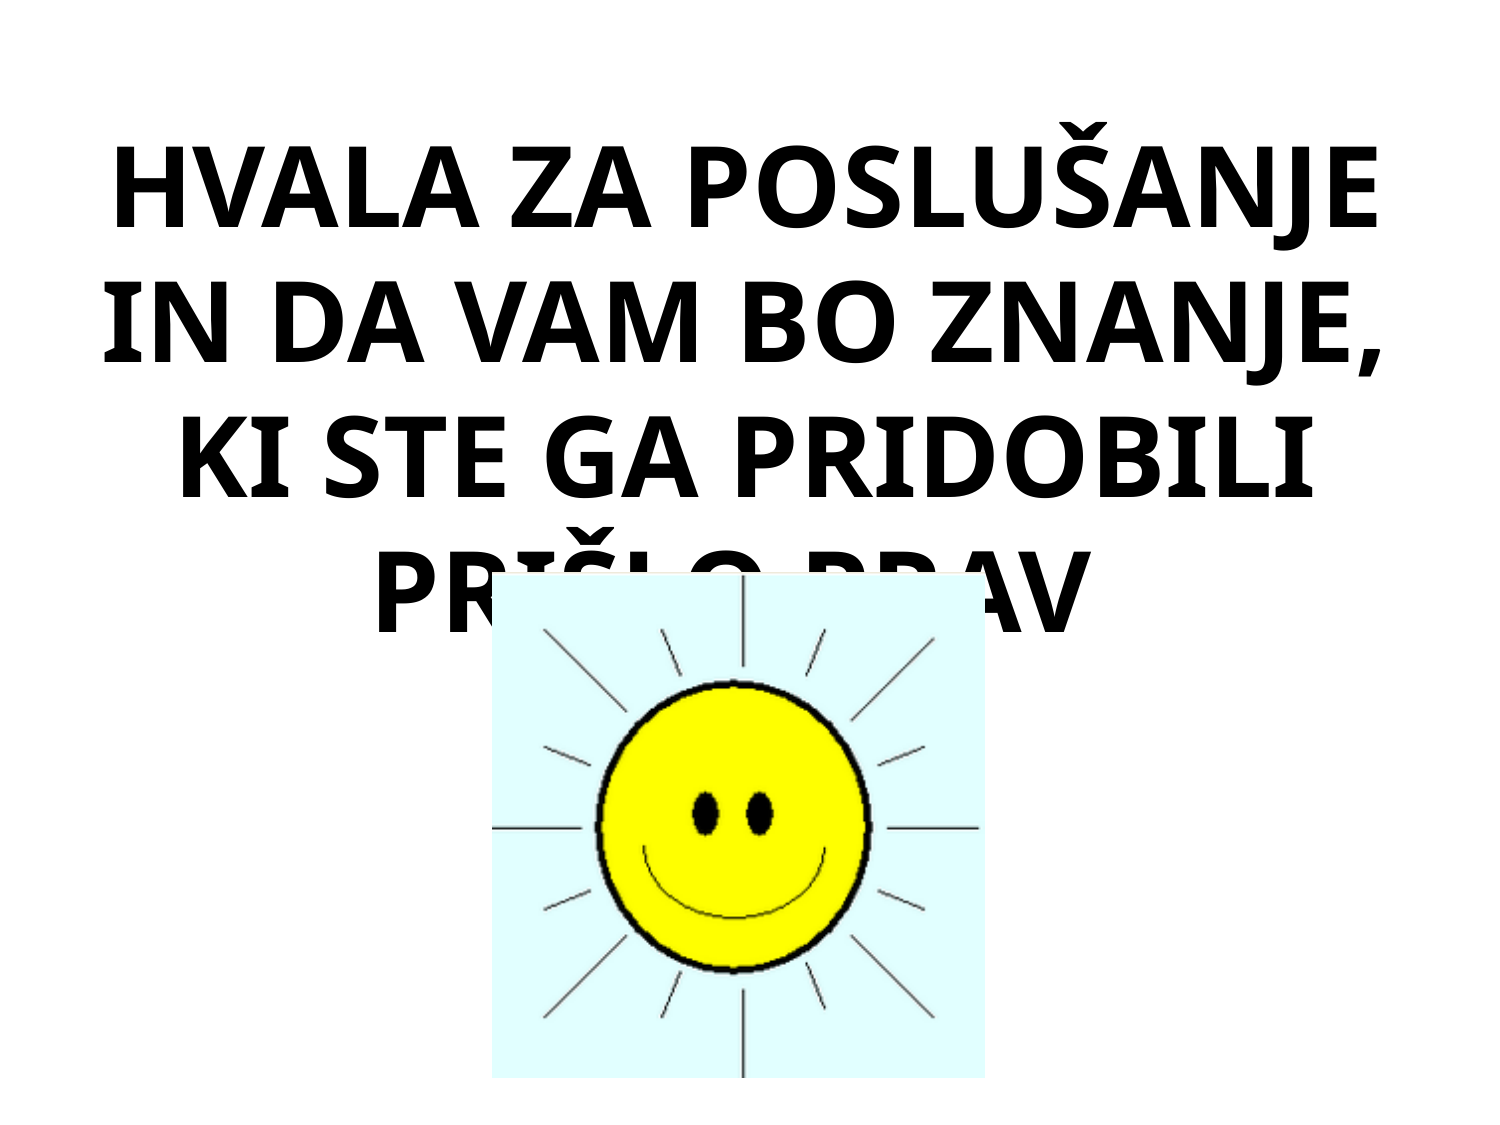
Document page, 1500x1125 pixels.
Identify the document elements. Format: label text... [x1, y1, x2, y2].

title HVALA ZA POSLUŠANJE IN DA VAM BO ZNANJE, KI STE GA PRIDOBILI PRIŠLO PRAV [70, 128, 1421, 776]
picture [492, 572, 985, 1079]
